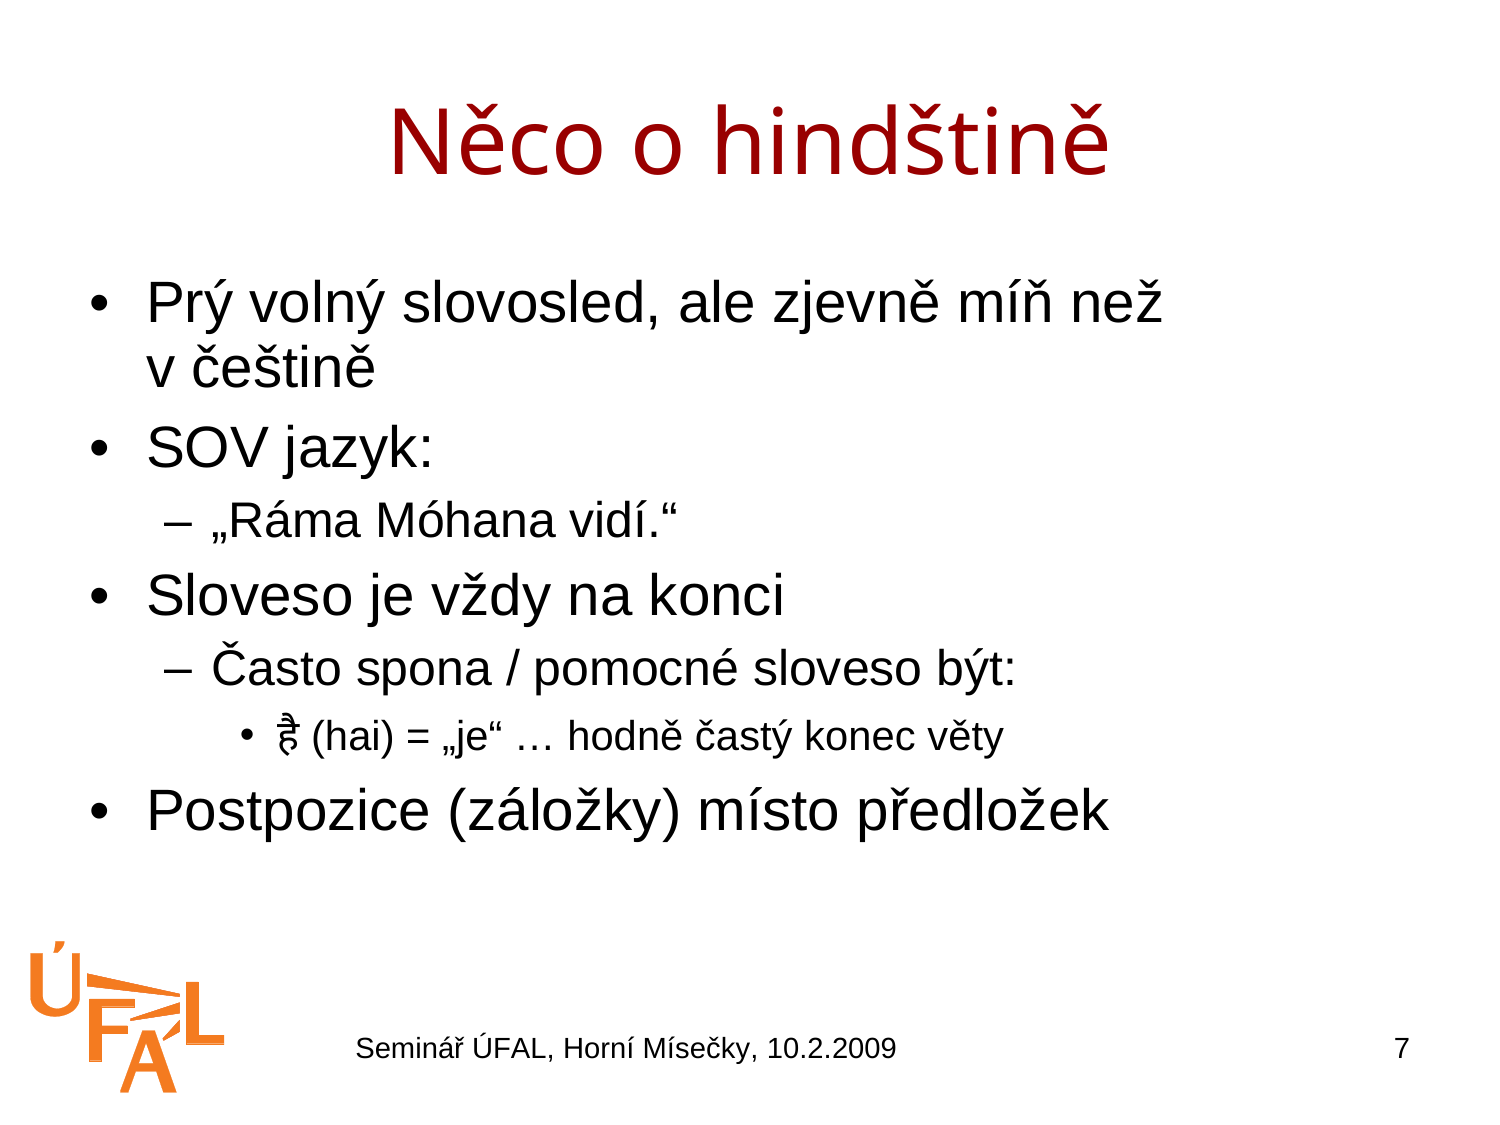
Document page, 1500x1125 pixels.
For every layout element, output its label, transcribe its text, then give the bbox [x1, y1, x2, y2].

list Prý volný slovosled, ale zjevně míň než v češtině SOV jazyk: „Ráma Móhana vidí.“ Sloveso je vždy na konci Často spona / pomocné sloveso být: है (hai) = „je“ … hodně častý konec věty Postpozice (záložky) místo předložek [75, 262, 1426, 1006]
title Něco o hindštině [75, 45, 1426, 233]
